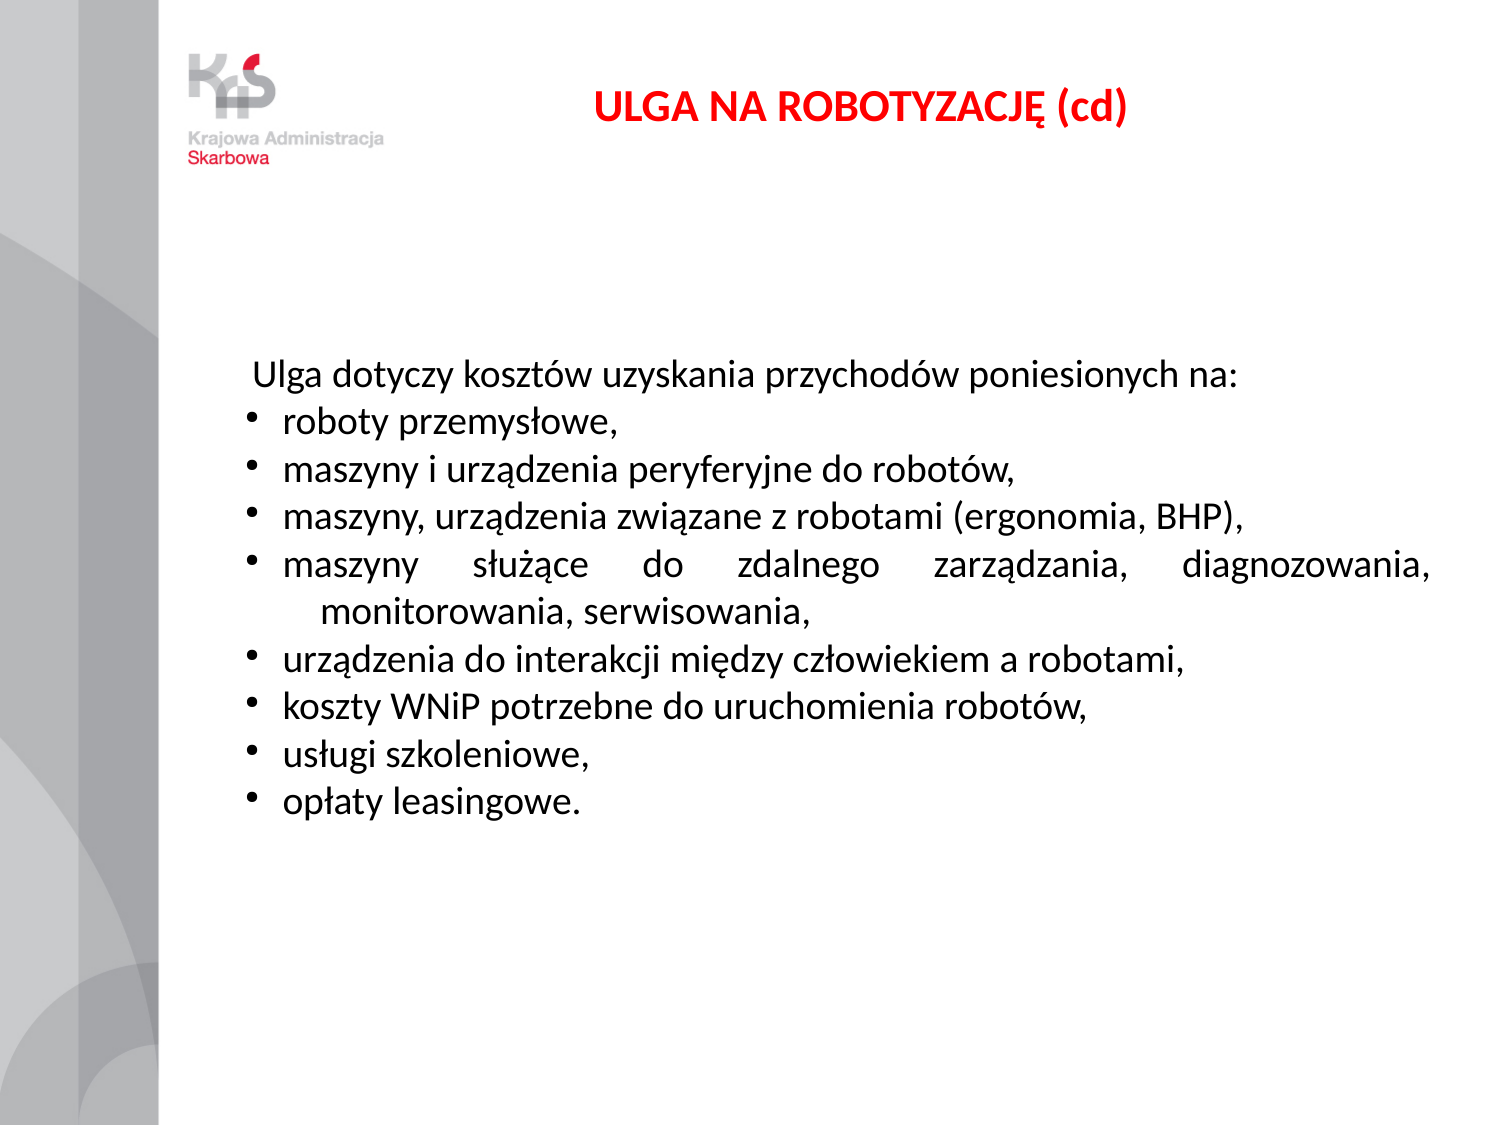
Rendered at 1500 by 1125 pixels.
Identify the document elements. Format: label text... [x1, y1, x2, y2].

picture [0, 0, 1500, 1125]
text_box Ulga dotyczy kosztów uzyskania przychodów poniesionych na: roboty przemysłowe, maszyny i urządzenia peryferyjne do robotów, maszyny, urządzenia związane z robotami (ergonomia, BHP), maszyny służące do zdalnego zarządzania, diagnozowania, monitorowania, serwisowania, urządzenia do interakcji między człowiekiem a robotami, koszty WNiP potrzebne do uruchomienia robotów, usługi szkoleniowe, opłaty leasingowe. [194, 295, 1447, 830]
title ULGA NA ROBOTYZACJĘ (cd) [364, 45, 1359, 162]
